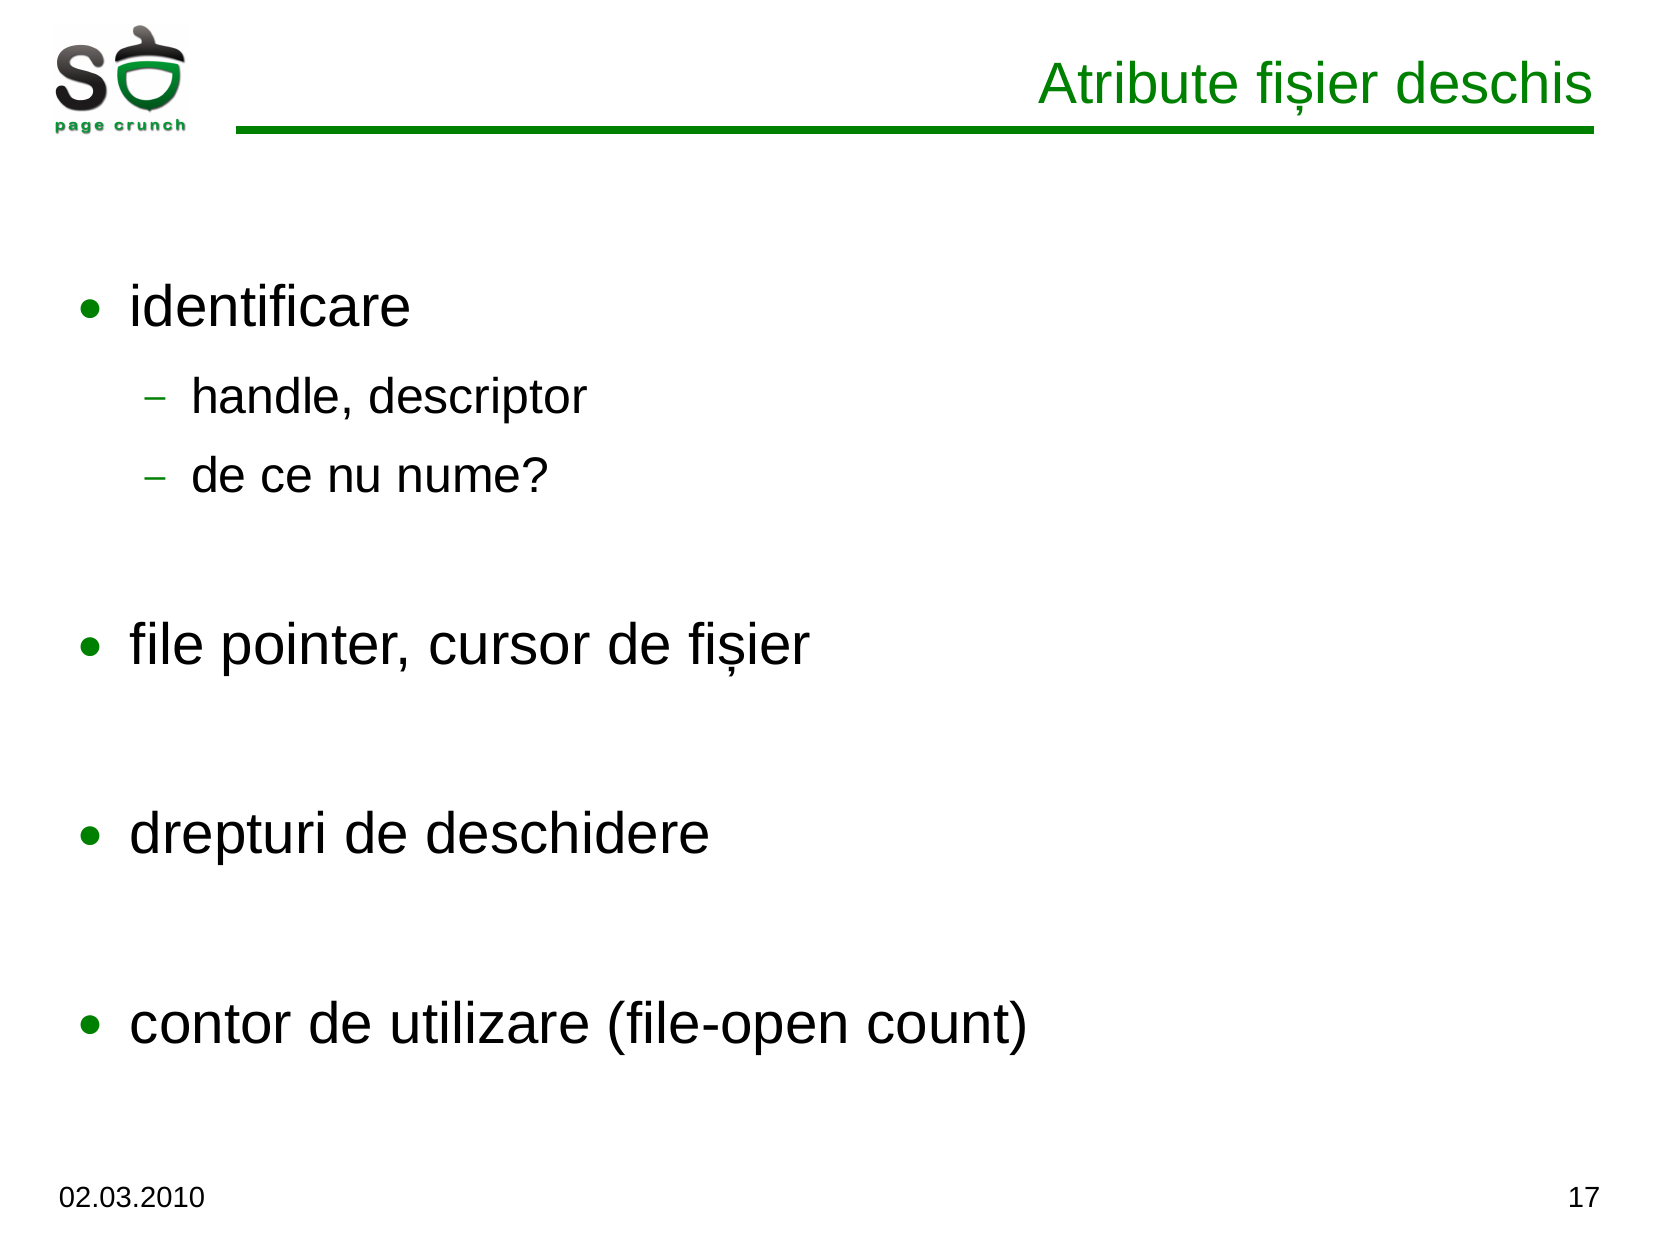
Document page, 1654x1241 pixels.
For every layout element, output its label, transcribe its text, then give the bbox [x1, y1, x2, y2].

list identificare handle, descriptor de ce nu nume? file pointer, cursor de fișier drepturi de deschidere contor de utilizare (file-open count) [59, 177, 1595, 1152]
title Atribute fișier deschis [236, 49, 1595, 119]
picture [53, 23, 188, 136]
